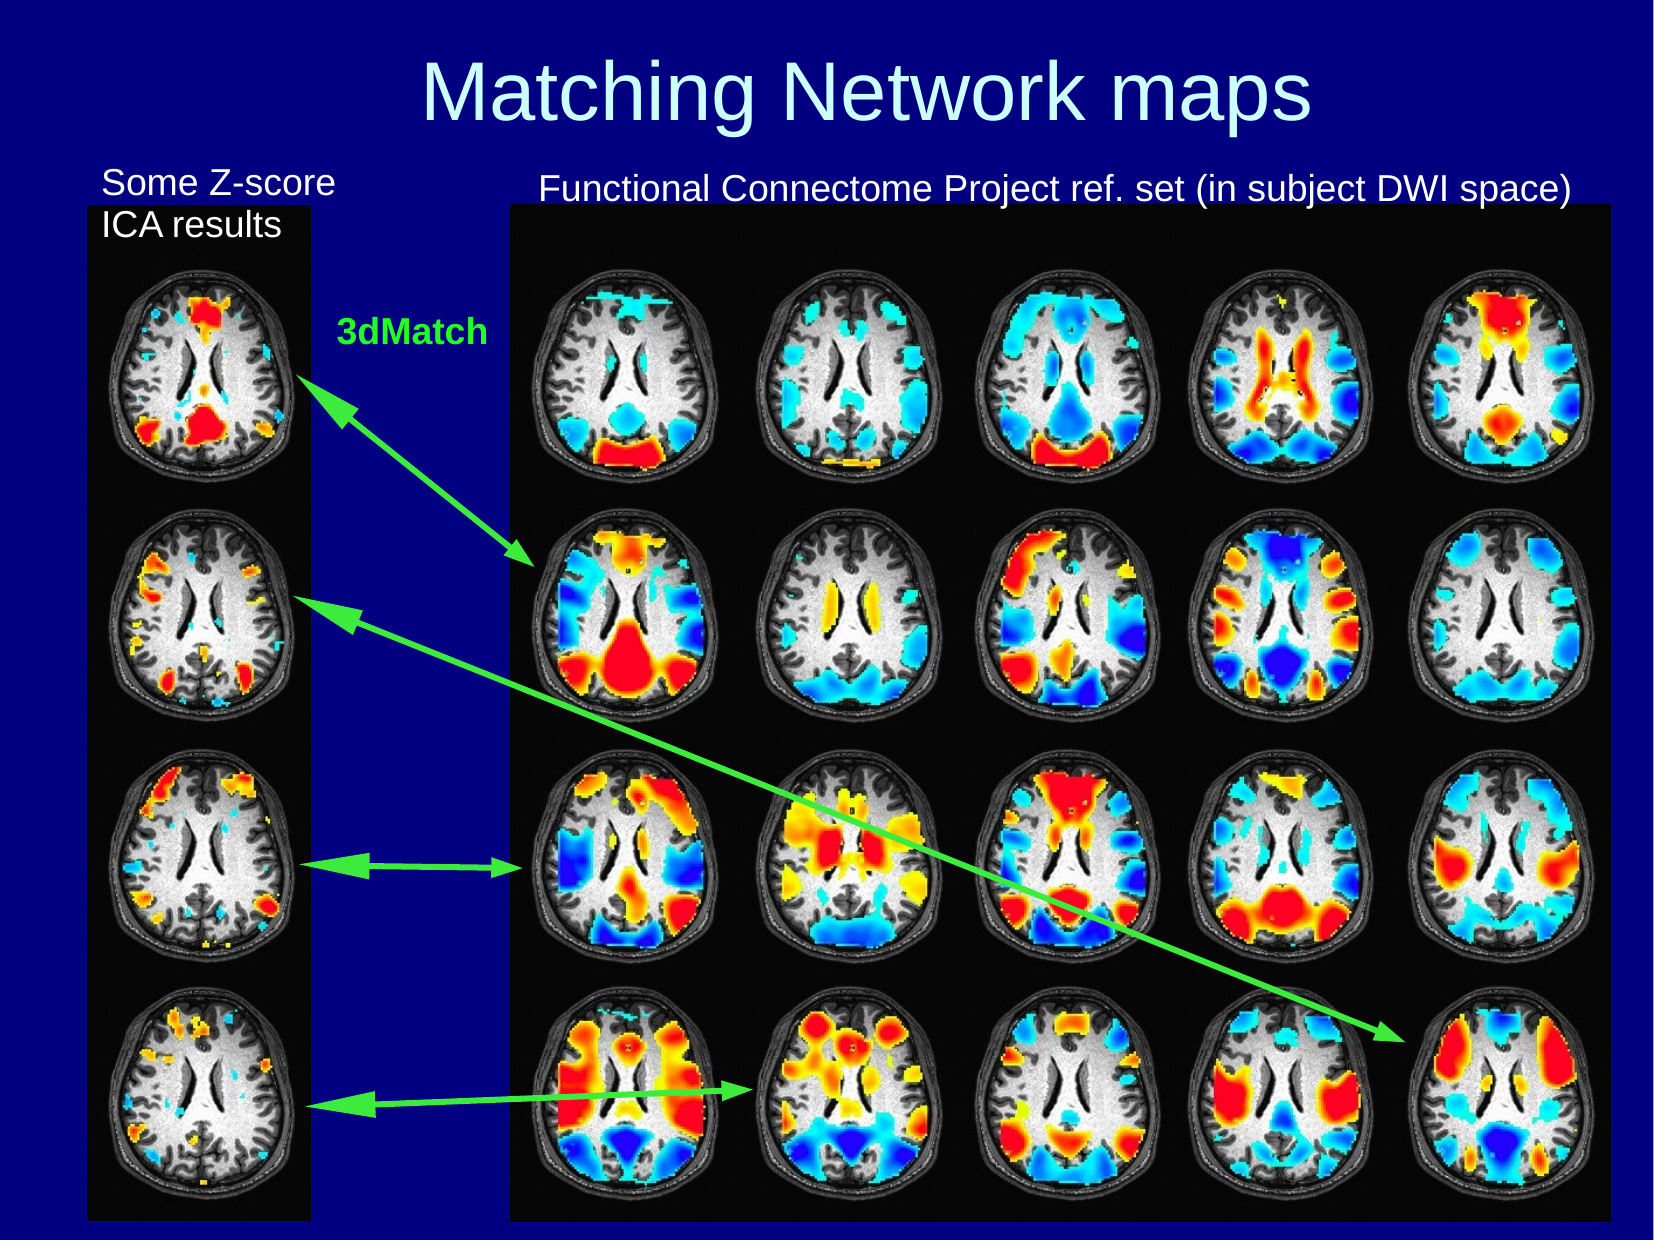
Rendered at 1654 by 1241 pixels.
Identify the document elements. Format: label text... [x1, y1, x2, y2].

text_box 3dMatch [321, 303, 504, 361]
picture [87, 253, 311, 1221]
picture [510, 204, 1611, 1222]
text_box Functional Connectome Project ref. set (in subject DWI space) [523, 160, 1589, 217]
title Matching Network maps [106, 23, 1627, 160]
text_box Some Z-score ICA results [86, 154, 352, 253]
